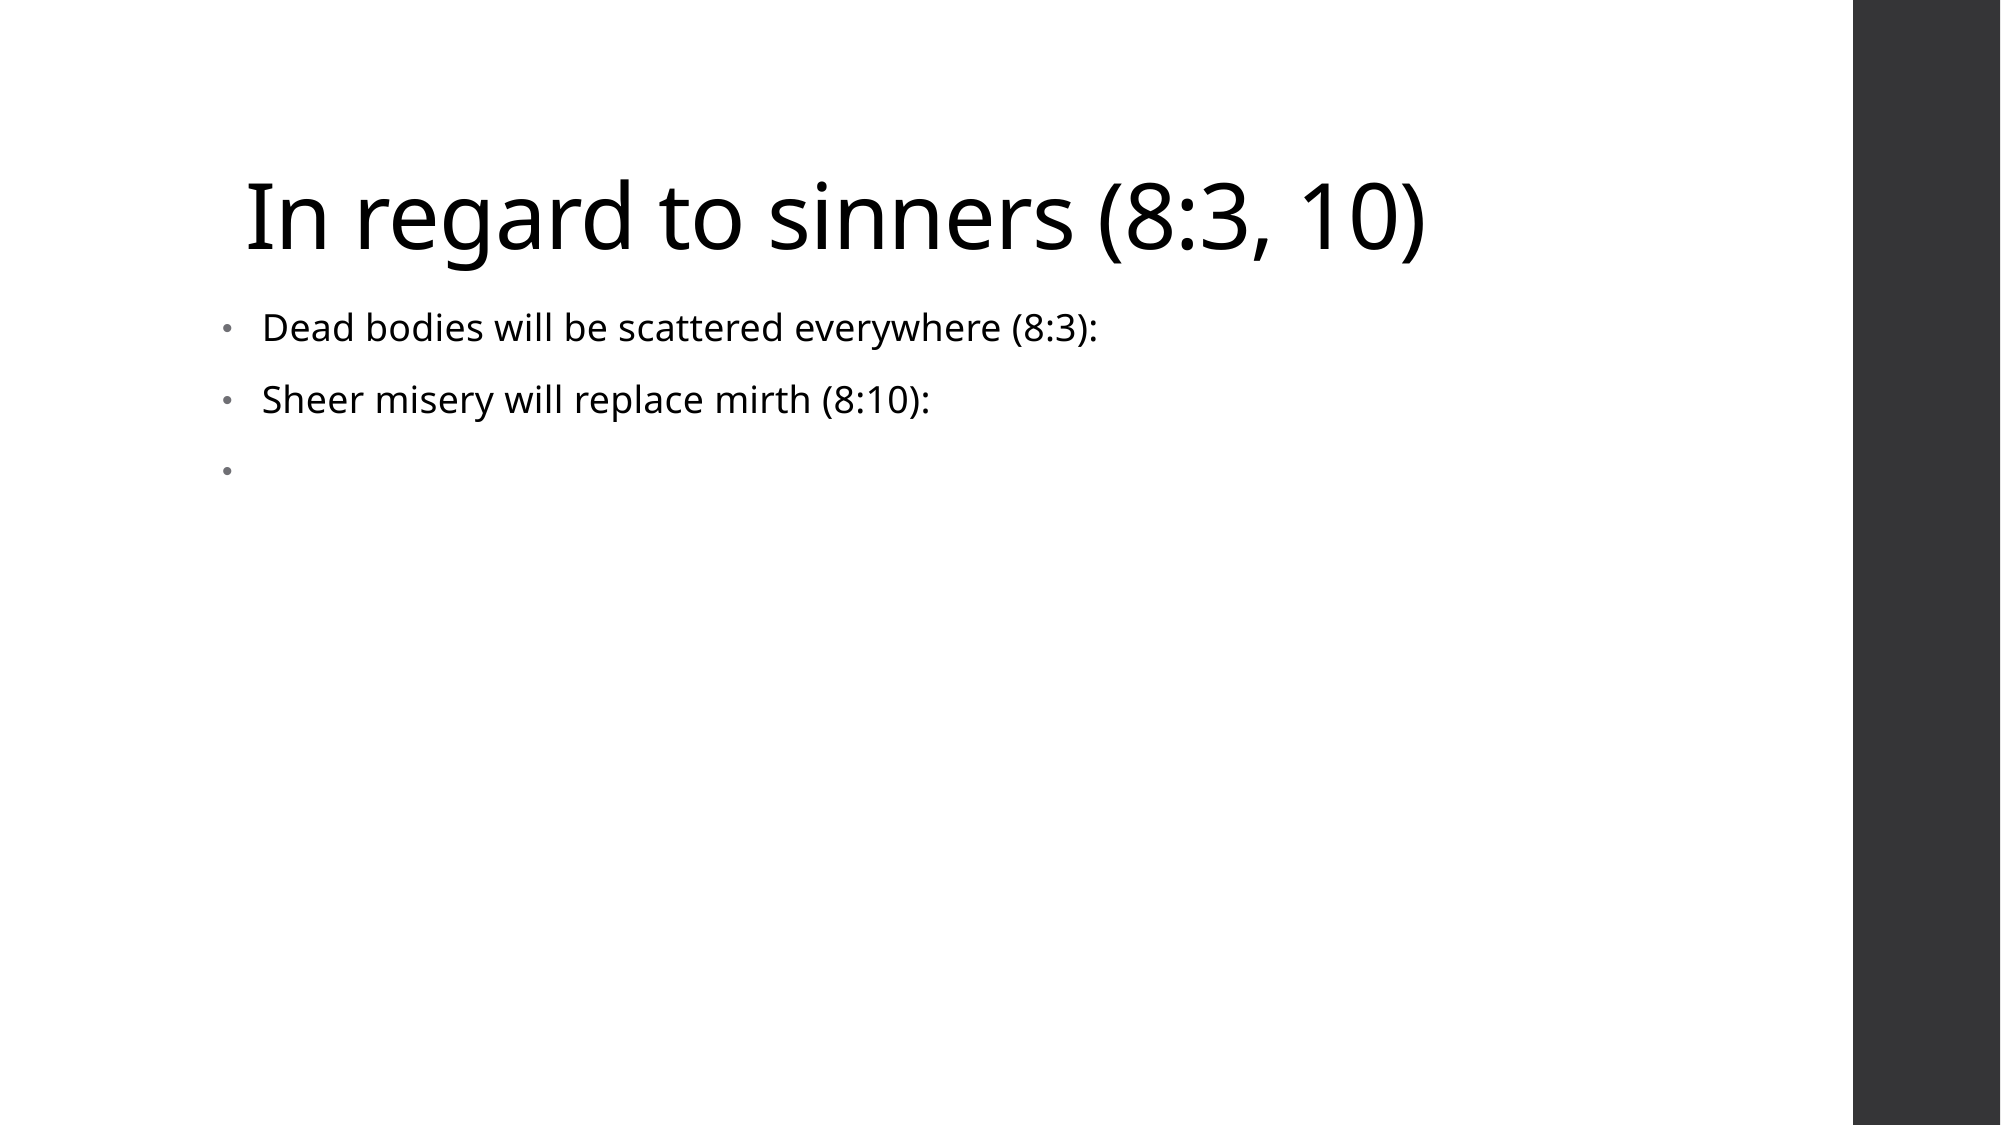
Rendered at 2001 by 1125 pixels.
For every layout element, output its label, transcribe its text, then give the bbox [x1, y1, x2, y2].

title In regard to sinners (8:3, 10) [206, 60, 1797, 278]
list Dead bodies will be scattered everywhere (8:3): Sheer misery will replace mirth (8:10): [206, 299, 1617, 1014]
